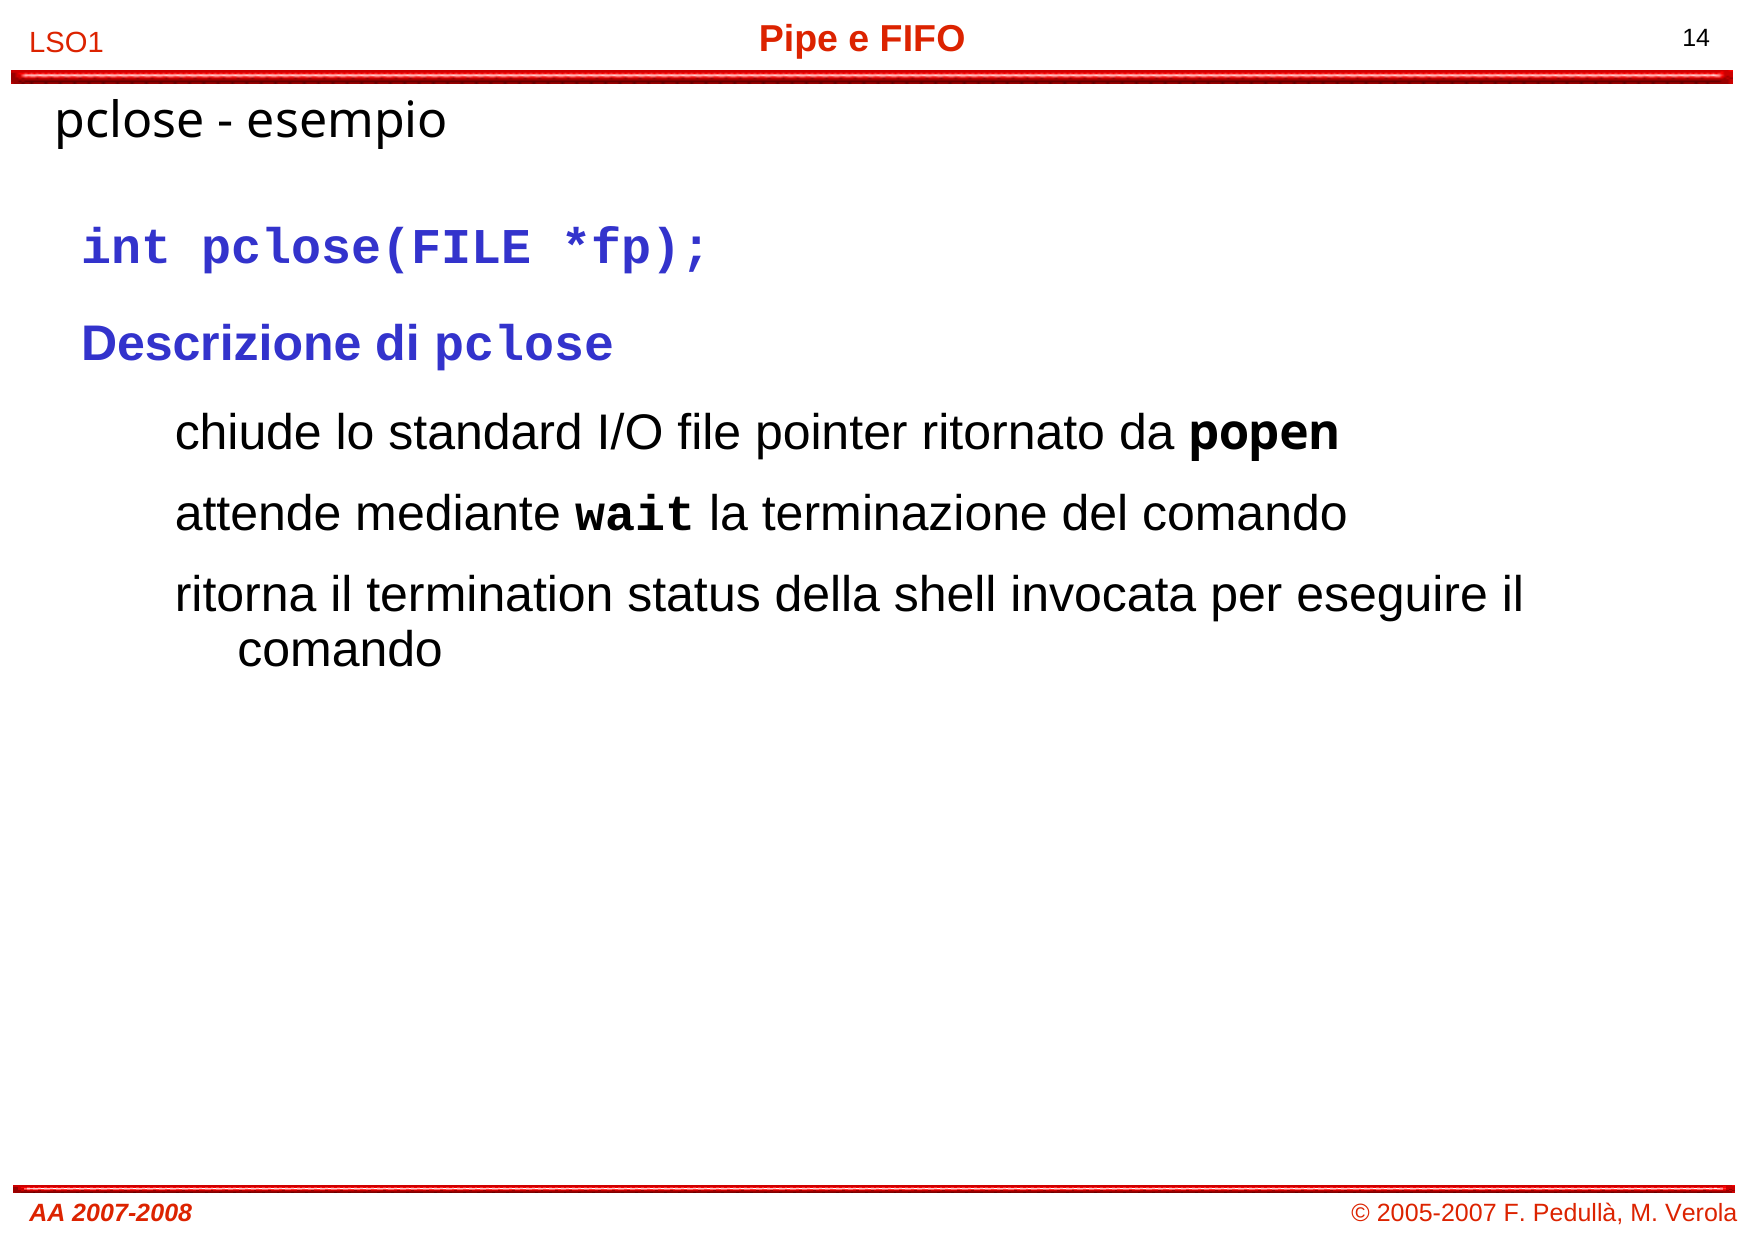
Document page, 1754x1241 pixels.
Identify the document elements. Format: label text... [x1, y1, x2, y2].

picture [11, 70, 1733, 84]
picture [13, 1185, 1735, 1193]
title pclose - esempio [40, 72, 1714, 168]
list int pclose(FILE *fp); Descrizione di pclose chiude lo standard I/O file pointer ritornato da popen attende mediante wait la terminazione del comando ritorna il termination status della shell invocata per eseguire il comando [66, 213, 1704, 676]
